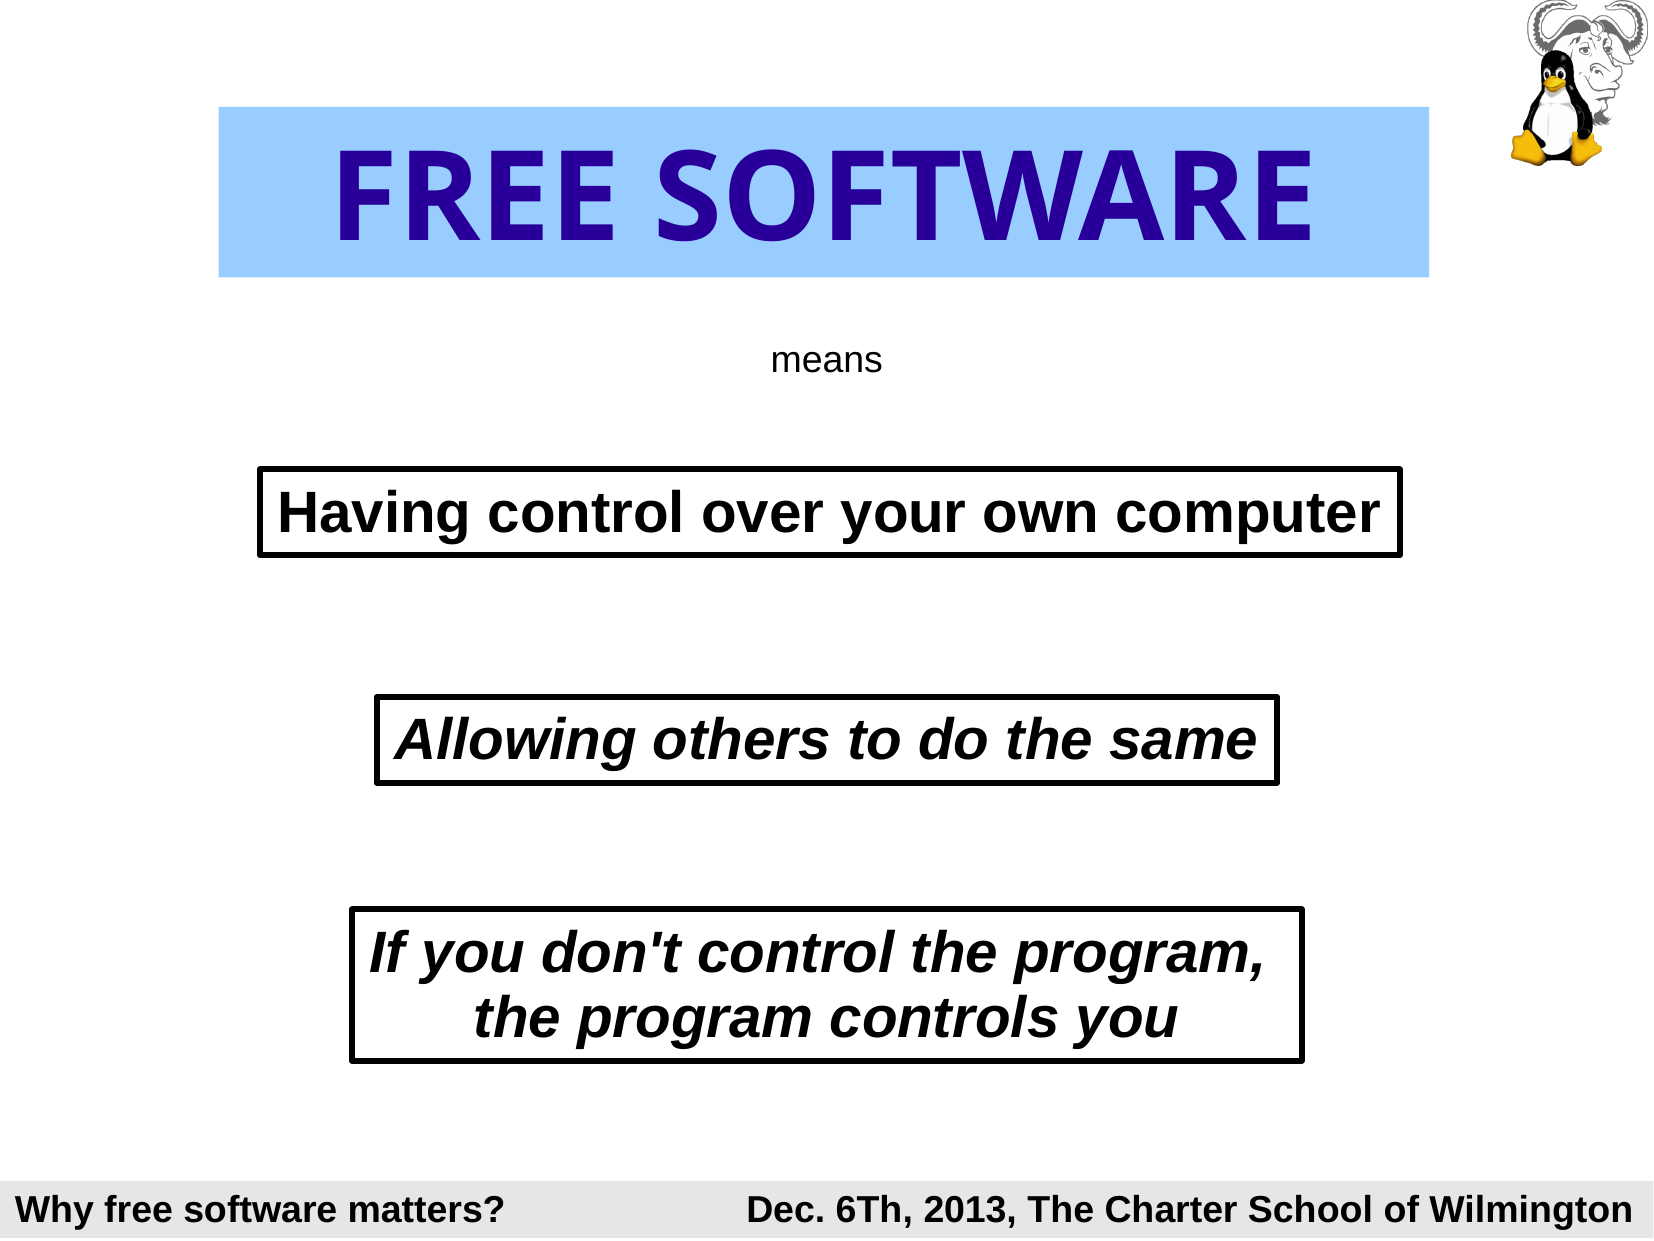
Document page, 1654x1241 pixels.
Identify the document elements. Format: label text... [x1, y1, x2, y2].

text_box Having control over your own computer [259, 469, 1400, 556]
picture [1511, 0, 1648, 166]
title FREE SOFTWARE [218, 118, 1430, 267]
text_box If you don't control the program, the program controls you [352, 909, 1302, 1061]
text_box Why free software matters? Dec. 6Th, 2013, The Charter School of Wilmington [0, 1181, 1654, 1238]
text_box Allowing others to do the same [376, 696, 1277, 783]
text_box means [755, 330, 898, 388]
